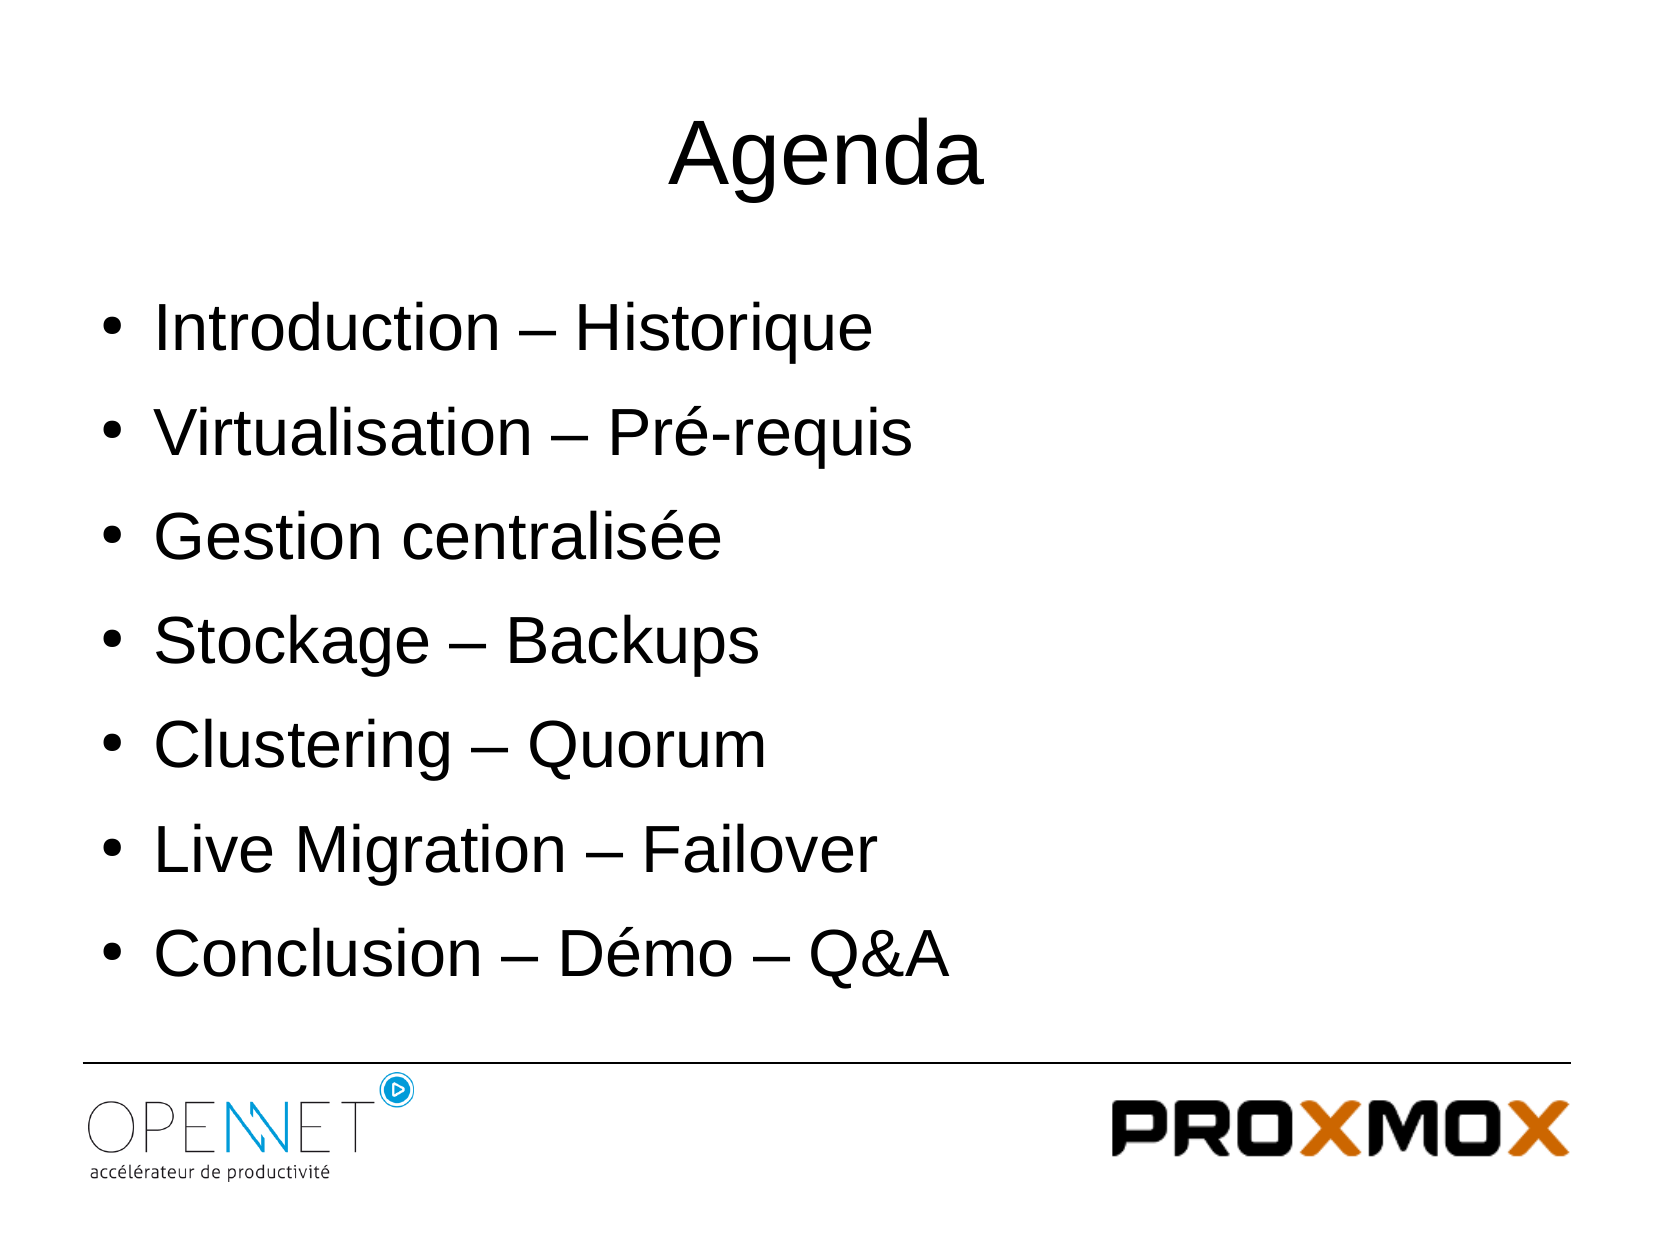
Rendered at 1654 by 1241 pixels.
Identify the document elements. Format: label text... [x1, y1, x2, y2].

title Agenda [82, 49, 1571, 257]
picture [88, 1072, 414, 1182]
picture [1111, 1099, 1571, 1158]
list Introduction – Historique Virtualisation – Pré-requis Gestion centralisée Stockage – Backups Clustering – Quorum Live Migration – Failover Conclusion – Démo – Q&A [82, 290, 1571, 1010]
